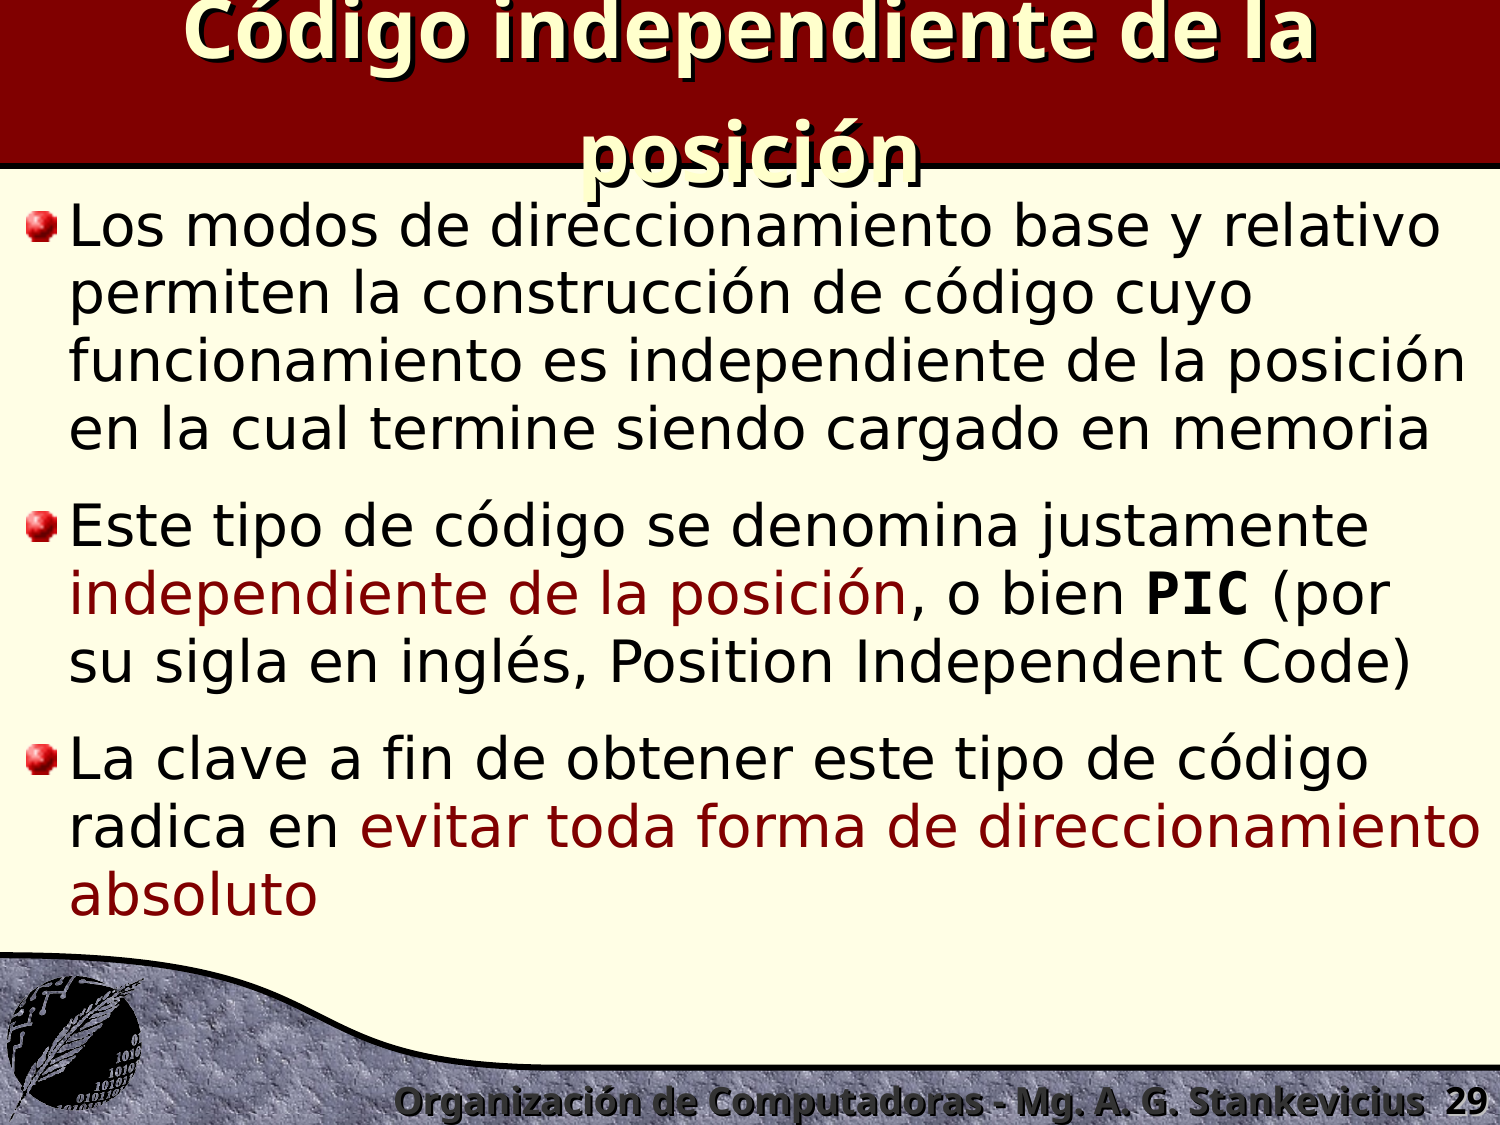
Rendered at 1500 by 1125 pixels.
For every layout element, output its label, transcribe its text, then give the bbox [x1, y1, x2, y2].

list Los modos de direccionamiento base y relativo permiten la construcción de código cuyo funcionamiento es independiente de la posición en la cual termine siendo cargado en memoria Este tipo de código se denomina justamente independiente de la posición, o bien PIC (por su sigla en inglés, Position Independent Code) La clave a fin de obtener este tipo de código radica en evitar toda forma de direccionamiento absoluto [11, 192, 1486, 935]
picture [1058, 1100, 1065, 1110]
picture [448, 1100, 455, 1110]
picture [0, 959, 1500, 1125]
title Código independiente de la posición [15, 15, 1485, 150]
picture [802, 1100, 806, 1110]
